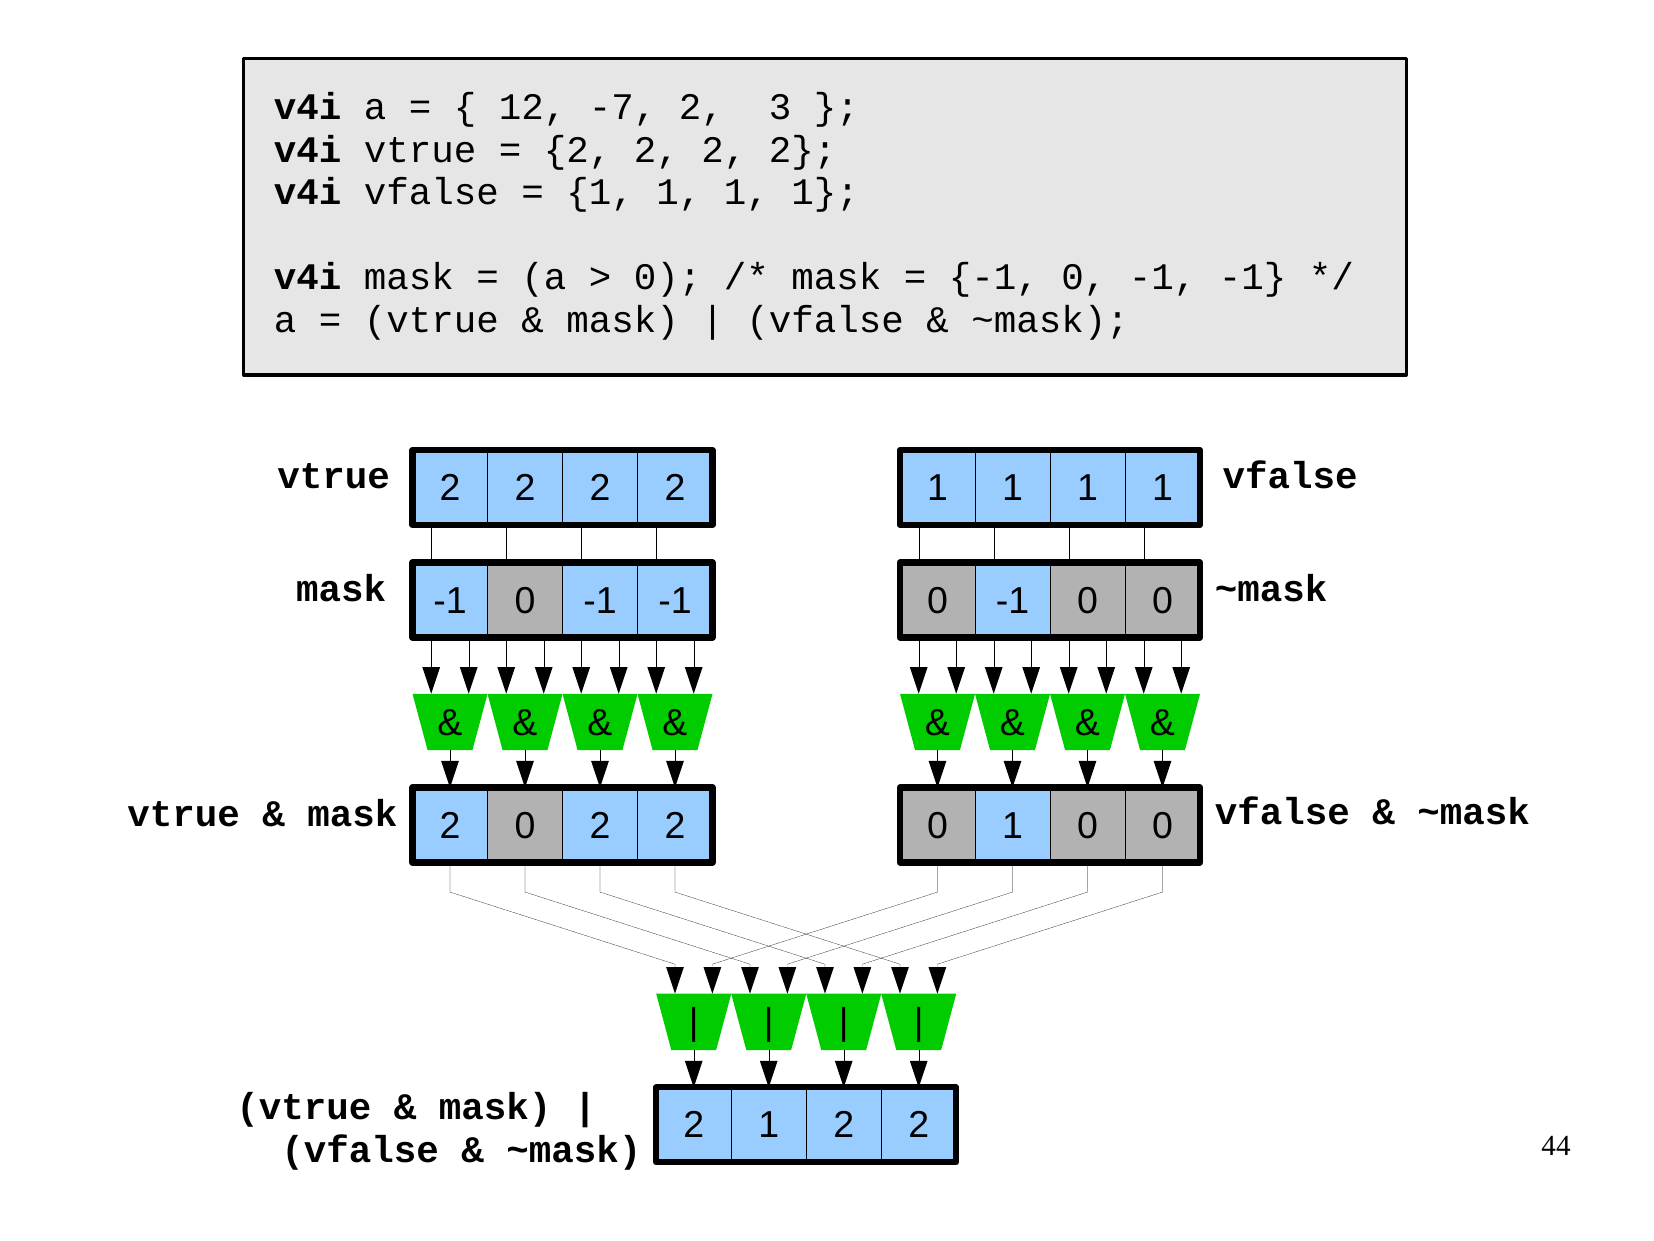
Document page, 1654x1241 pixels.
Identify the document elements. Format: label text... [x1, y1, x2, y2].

text_box 2 [637, 453, 709, 522]
text_box & [637, 693, 713, 751]
text_box ~mask [1203, 562, 1343, 621]
text_box | [731, 993, 806, 1051]
text_box 2 [562, 791, 637, 859]
text_box v4i a = { 12, -7, 2, 3 }; v4i vtrue = {2, 2, 2, 2}; v4i vfalse = {1, 1, 1, 1}; v4i mask = (a > 0); /* mask = {-1, 0, -1, -1} */ a = (vtrue & mask) | (vfalse & ~mask); [243, 58, 1407, 376]
text_box 2 [881, 1090, 953, 1159]
text_box | [806, 993, 881, 1051]
text_box 1 [731, 1090, 806, 1159]
text_box & [412, 693, 487, 751]
text_box 0 [1125, 791, 1197, 859]
text_box & [900, 693, 975, 751]
text_box 1 [975, 453, 1050, 522]
text_box -1 [975, 566, 1050, 634]
text_box 0 [1050, 566, 1125, 634]
text_box vtrue [262, 450, 405, 508]
text_box 1 [975, 791, 1050, 859]
text_box 2 [562, 453, 637, 522]
text_box 0 [1050, 791, 1125, 859]
text_box & [1125, 693, 1201, 751]
text_box 2 [416, 791, 487, 859]
text_box & [562, 693, 637, 751]
text_box & [487, 693, 562, 751]
text_box 2 [659, 1090, 731, 1159]
text_box -1 [562, 566, 637, 634]
text_box 1 [1125, 453, 1197, 522]
text_box 0 [903, 791, 975, 859]
text_box 0 [487, 566, 562, 634]
text_box & [1050, 693, 1125, 751]
text_box 2 [487, 453, 562, 522]
text_box 0 [487, 791, 562, 859]
text_box 0 [903, 566, 975, 634]
text_box vtrue & mask [112, 787, 413, 846]
text_box 1 [1050, 453, 1125, 522]
text_box 2 [806, 1090, 881, 1159]
text_box (vtrue & mask) | (vfalse & ~mask) [221, 1080, 657, 1182]
text_box 2 [416, 453, 487, 522]
text_box & [975, 693, 1050, 751]
text_box | [656, 993, 731, 1051]
text_box mask [281, 562, 401, 621]
text_box | [881, 993, 957, 1051]
text_box vfalse [1207, 450, 1373, 508]
text_box -1 [637, 566, 709, 634]
text_box 0 [1125, 566, 1197, 634]
text_box -1 [416, 566, 487, 634]
text_box vfalse & ~mask [1200, 786, 1545, 844]
text_box 1 [903, 453, 975, 522]
text_box 2 [637, 791, 709, 859]
